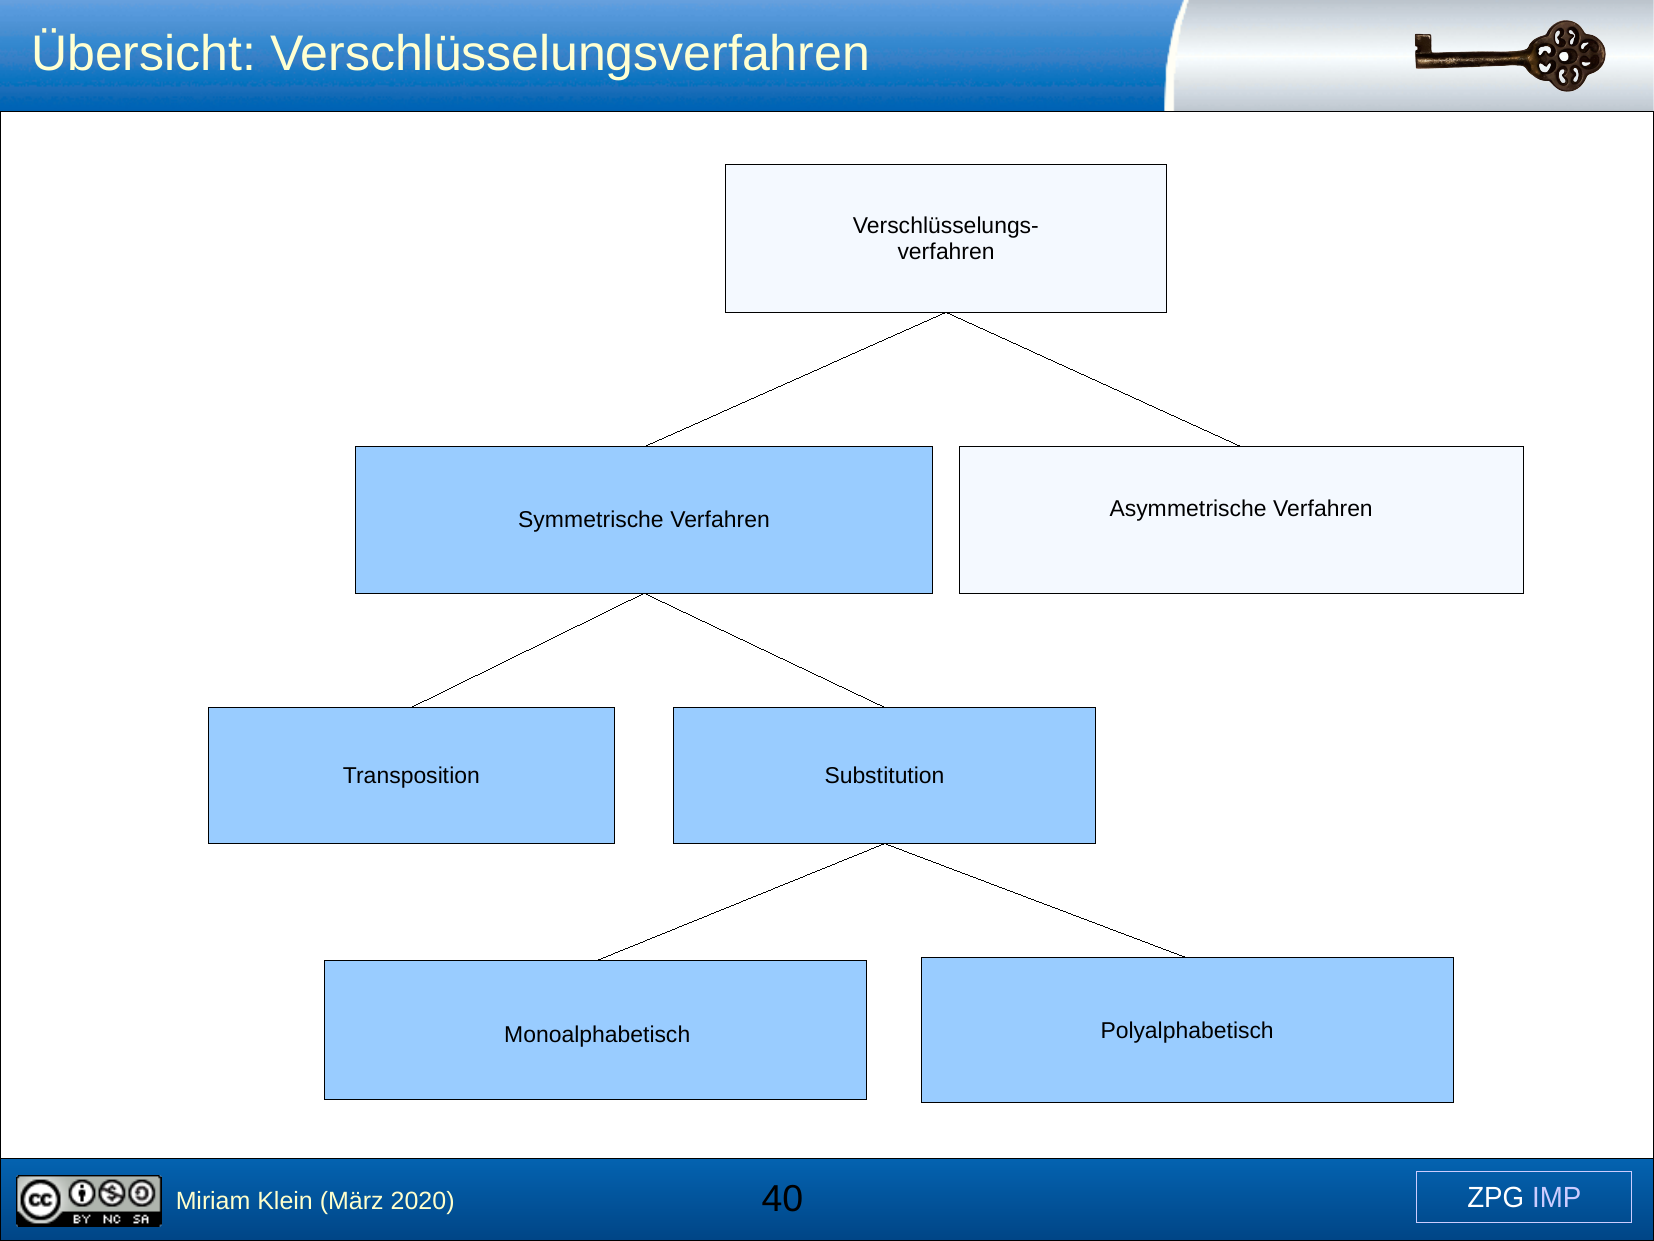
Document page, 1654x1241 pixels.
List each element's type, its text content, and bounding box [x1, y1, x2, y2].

text_box Substitution [673, 707, 1096, 844]
text_box Polyalphabetisch [921, 957, 1454, 1103]
picture [0, 0, 1654, 111]
text_box Verschlüsselungs- verfahren [725, 164, 1167, 313]
text_box Monoalphabetisch [324, 960, 867, 1100]
text_box Transposition [208, 707, 615, 844]
text_box Symmetrische Verfahren [355, 446, 933, 594]
title Übersicht: Verschlüsselungsverfahren [31, 18, 1151, 89]
picture [16, 1175, 162, 1227]
text_box Asymmetrische Verfahren [959, 446, 1524, 594]
